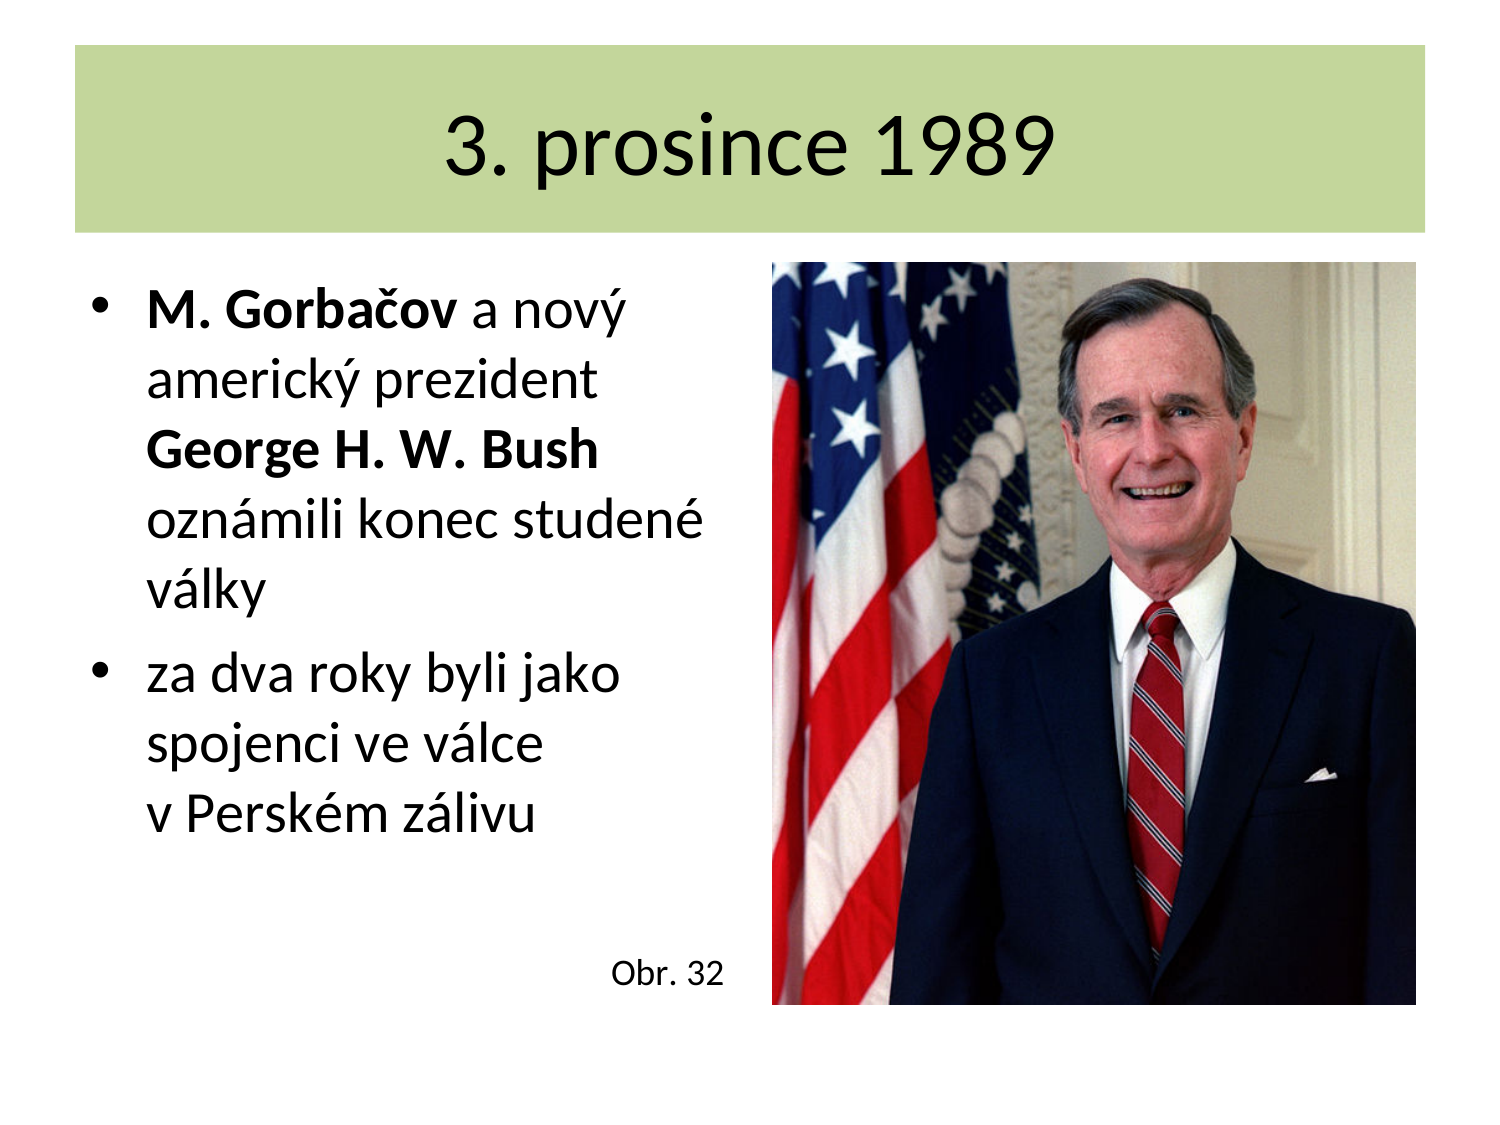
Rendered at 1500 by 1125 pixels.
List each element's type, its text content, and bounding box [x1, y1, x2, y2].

list M. Gorbačov a nový americký prezident George H. W. Bush oznámili konec studené války za dva roky byli jako spojenci ve válce v Perském zálivu [75, 262, 738, 1006]
text_box [772, 262, 1416, 1006]
text_box Obr. 32 [596, 940, 751, 1001]
title 3. prosince 1989 [75, 45, 1426, 233]
